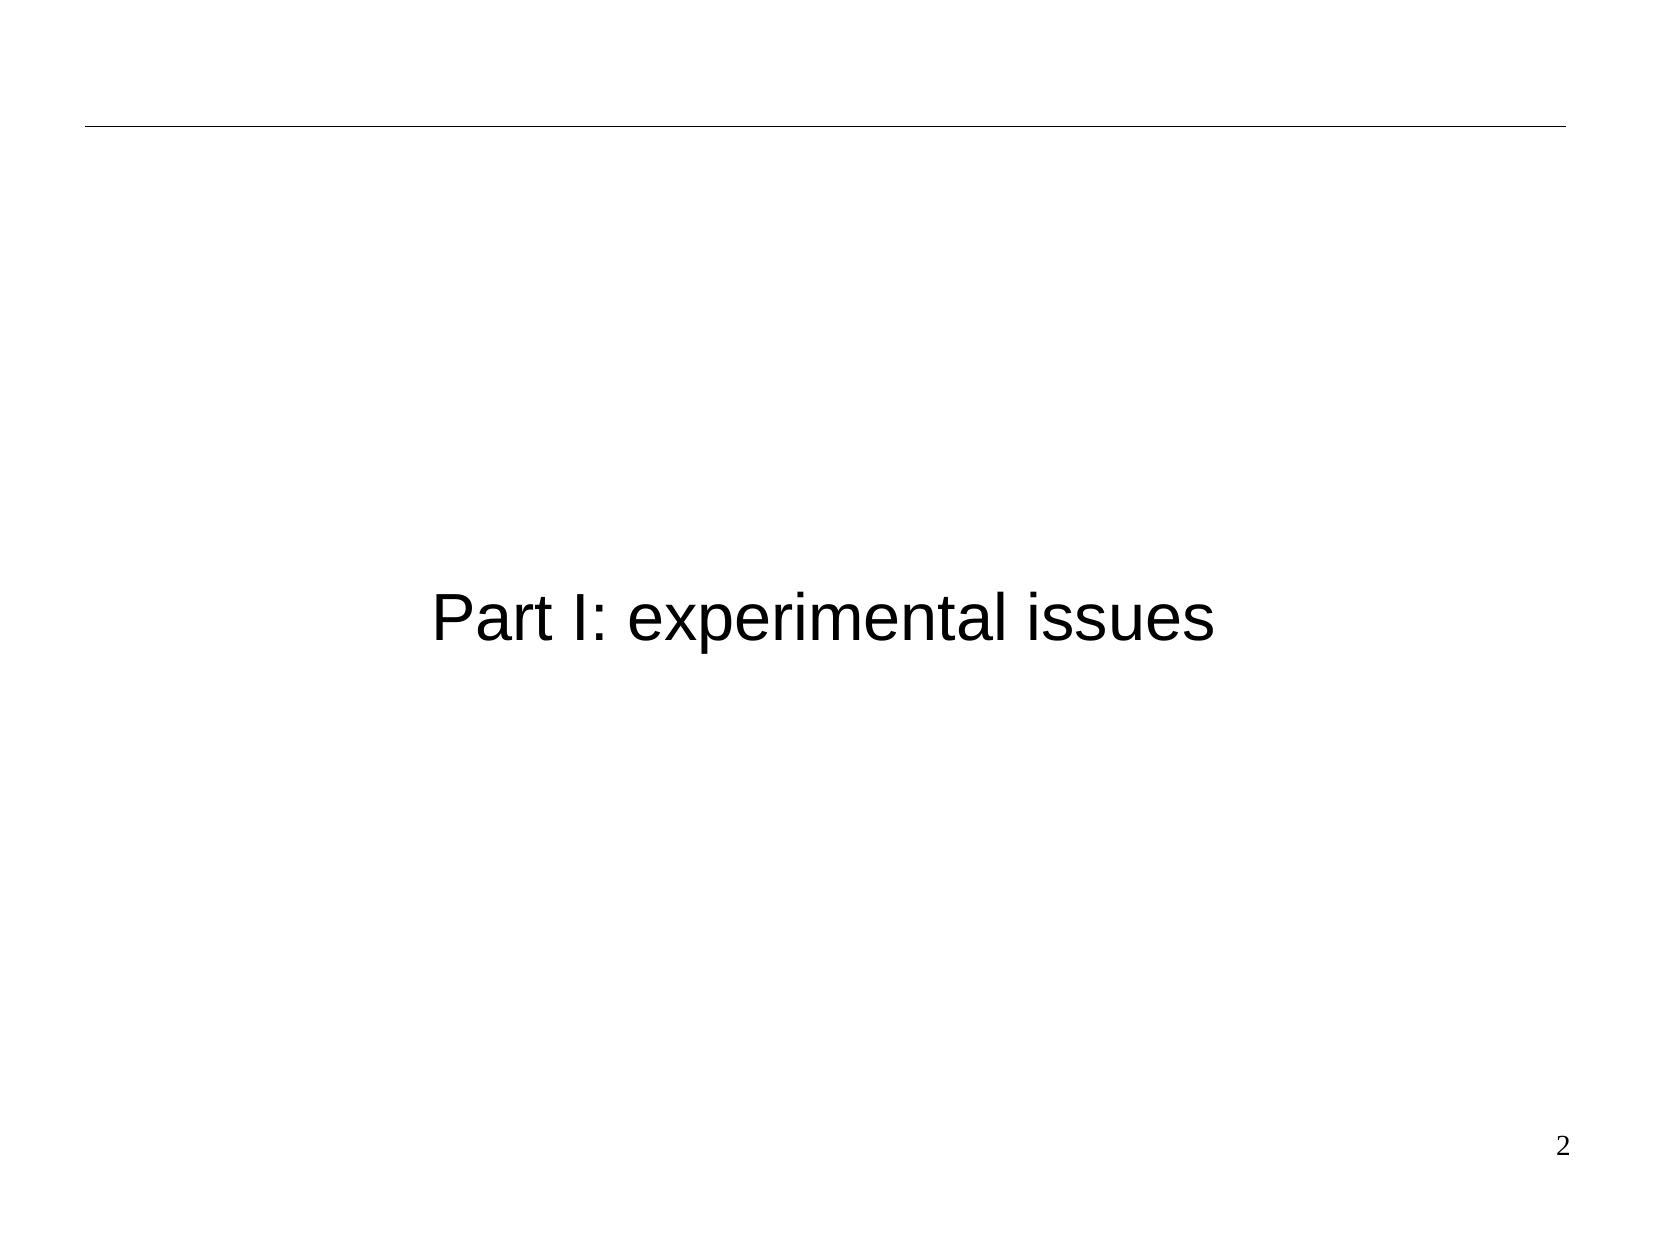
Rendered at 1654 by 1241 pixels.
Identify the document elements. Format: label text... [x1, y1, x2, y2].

subtitle Part I: experimental issues [79, 179, 1568, 1056]
